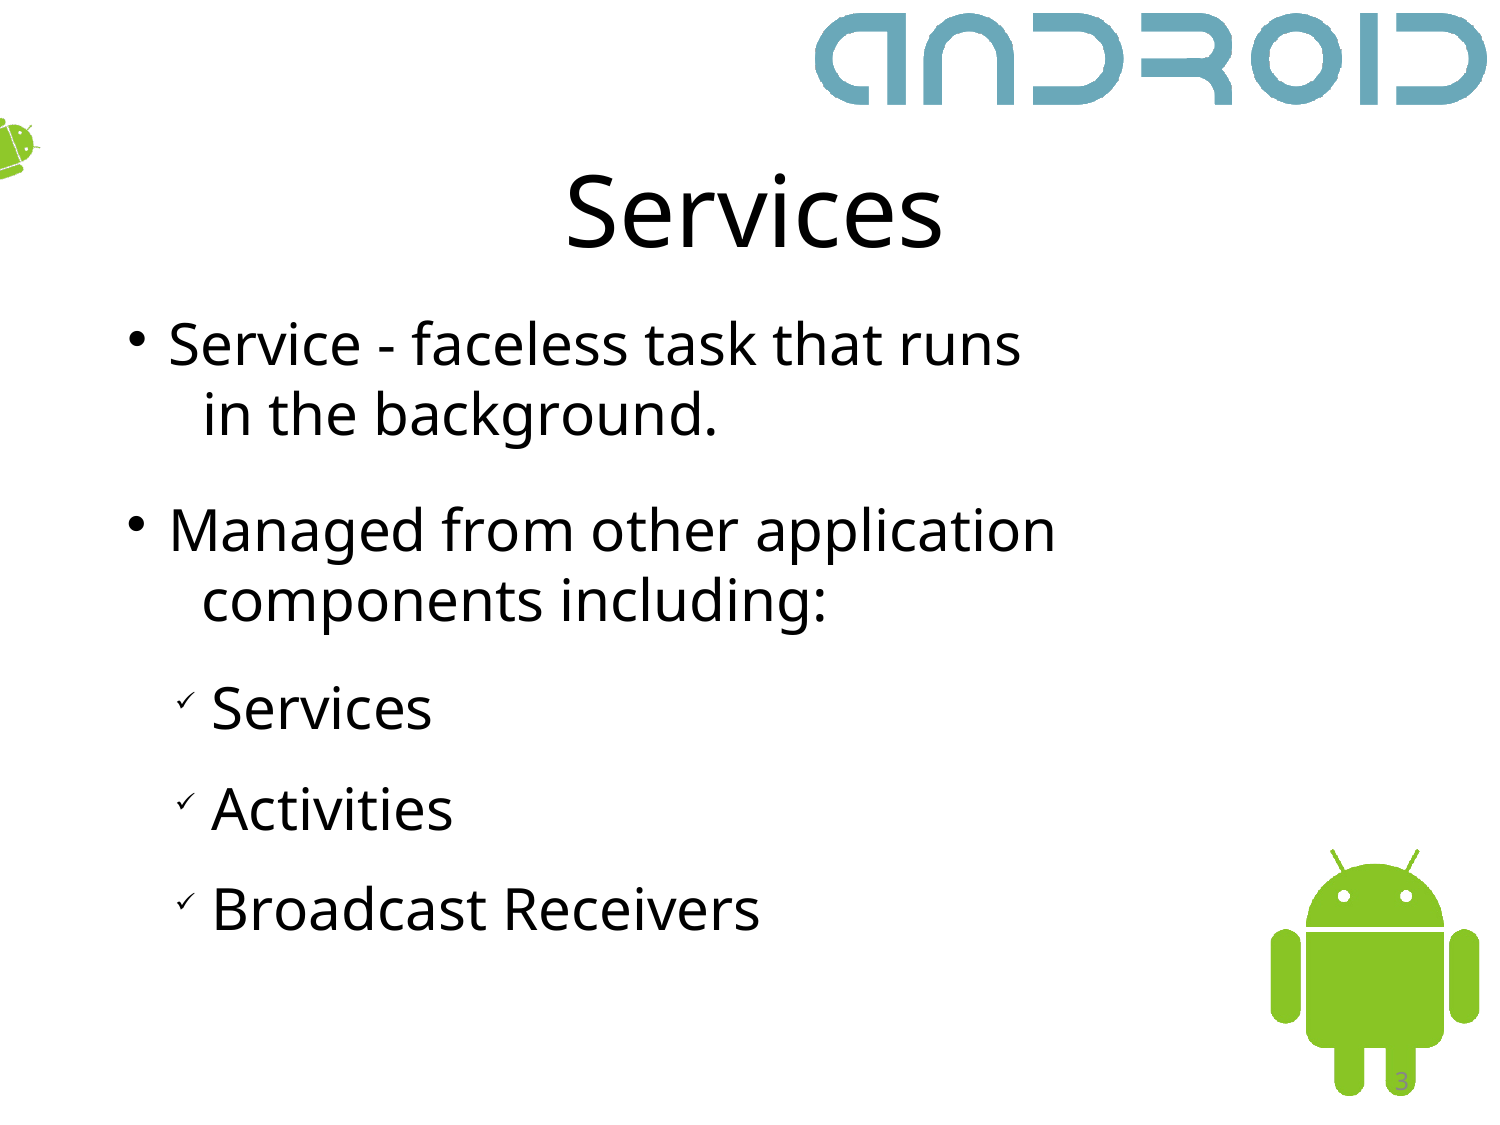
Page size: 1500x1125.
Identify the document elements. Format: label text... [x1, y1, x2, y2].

text_box Broadcast Receivers [160, 864, 822, 950]
title Services [37, 112, 1473, 303]
text_box Activities [160, 764, 492, 850]
picture [1253, 837, 1500, 1125]
text_box Managed from other application components including: [111, 485, 1138, 641]
text_box Services [160, 664, 471, 749]
picture [0, 103, 53, 198]
text_box Service - faceless task that runs in the background. [112, 299, 1135, 455]
picture [808, 9, 1489, 106]
text_box <number> [1378, 1058, 1426, 1104]
